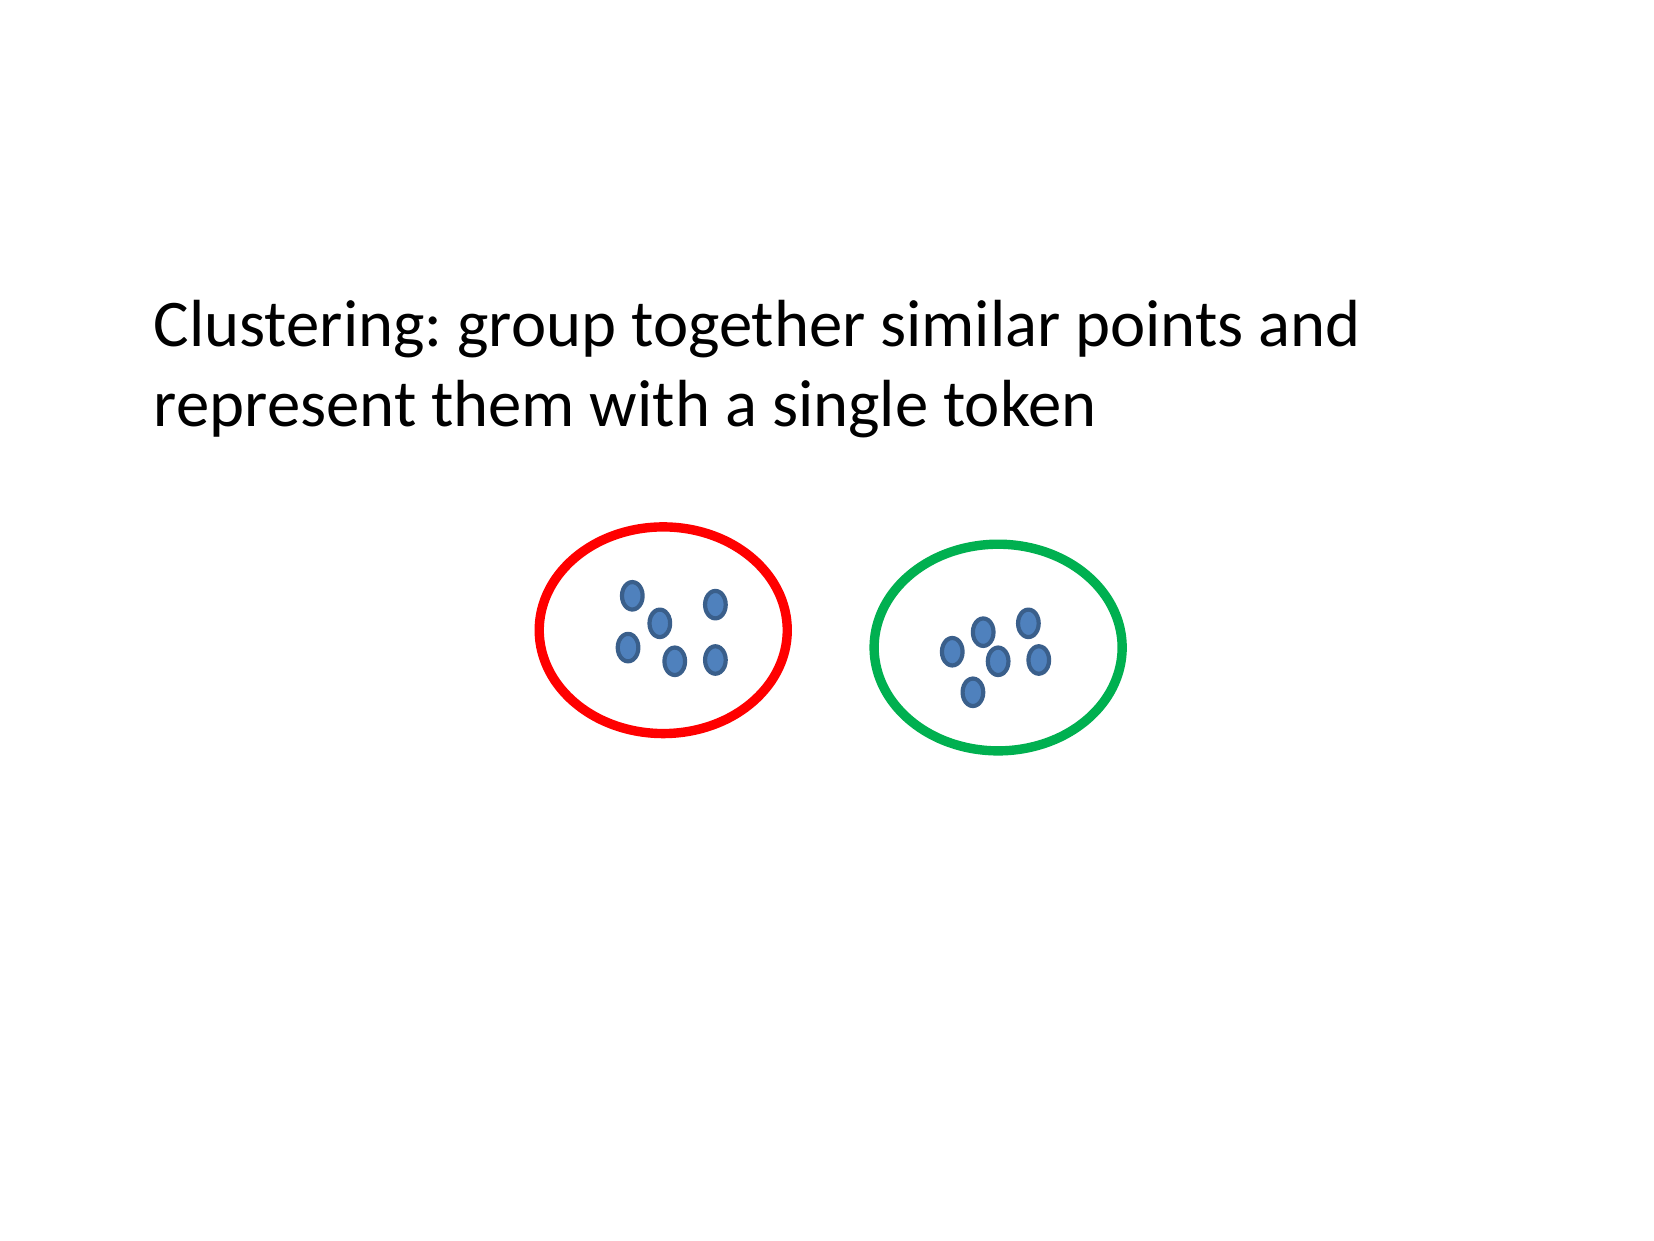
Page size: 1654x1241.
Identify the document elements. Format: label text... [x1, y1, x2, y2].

text_box [987, 647, 1009, 676]
text_box [649, 609, 671, 638]
text_box [617, 633, 639, 662]
text_box [1018, 609, 1039, 638]
text_box [941, 637, 963, 666]
text_box [705, 590, 726, 619]
text_box [1028, 646, 1050, 674]
text_box [621, 582, 643, 610]
text_box [705, 646, 726, 674]
text_box [664, 647, 686, 676]
list Clustering: group together similar points and represent them with a single token [82, 179, 1571, 1186]
text_box [972, 618, 994, 646]
text_box [962, 678, 984, 707]
